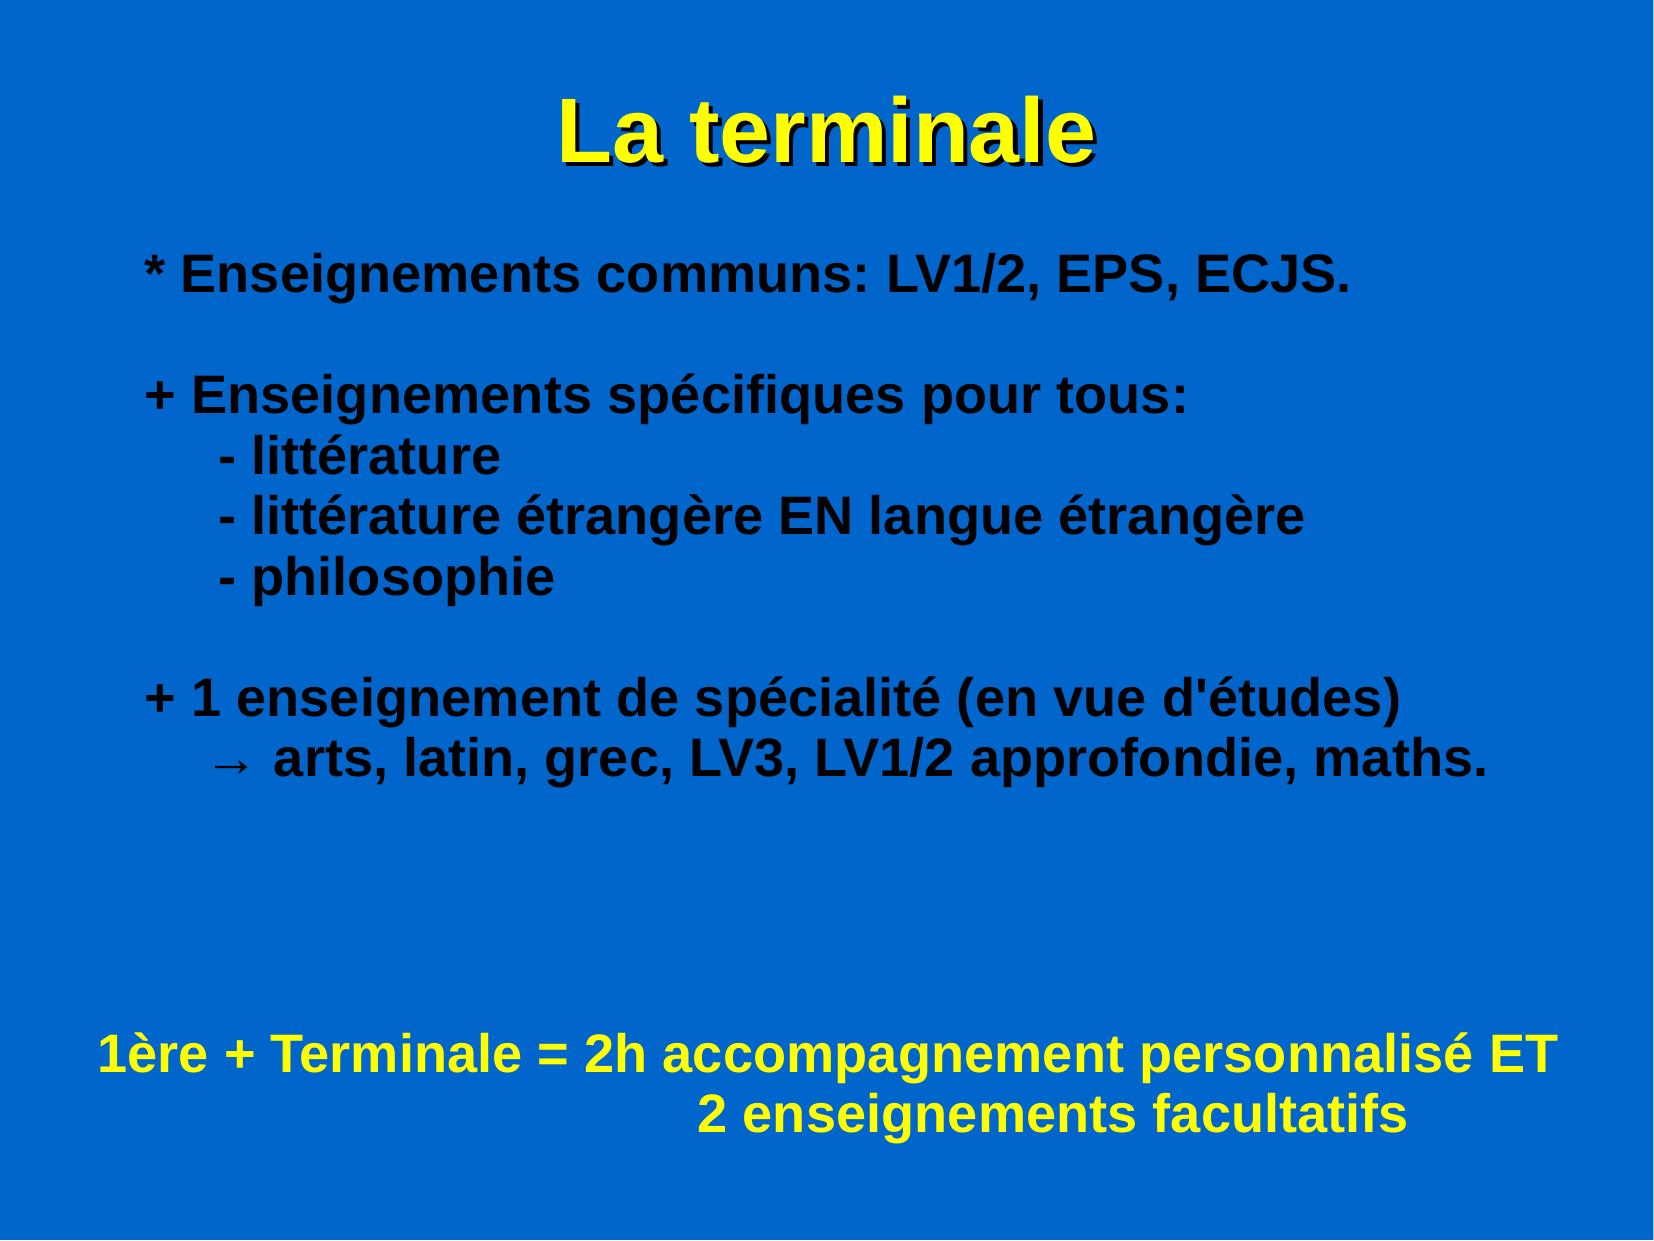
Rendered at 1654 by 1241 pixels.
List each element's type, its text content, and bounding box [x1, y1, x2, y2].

text_box 1ère + Terminale = 2h accompagnement personnalisé ET 2 enseignements facultatifs [82, 1015, 1607, 1155]
title La terminale [82, 49, 1571, 213]
text_box * Enseignements communs: LV1/2, EPS, ECJS. + Enseignements spécifiques pour tous: - littérature - littérature étrangère EN langue étrangère - philosophie + 1 enseignement de spécialité (en vue d'études) → arts, latin, grec, LV3, LV1/2 approfondie, maths. [129, 236, 1524, 993]
